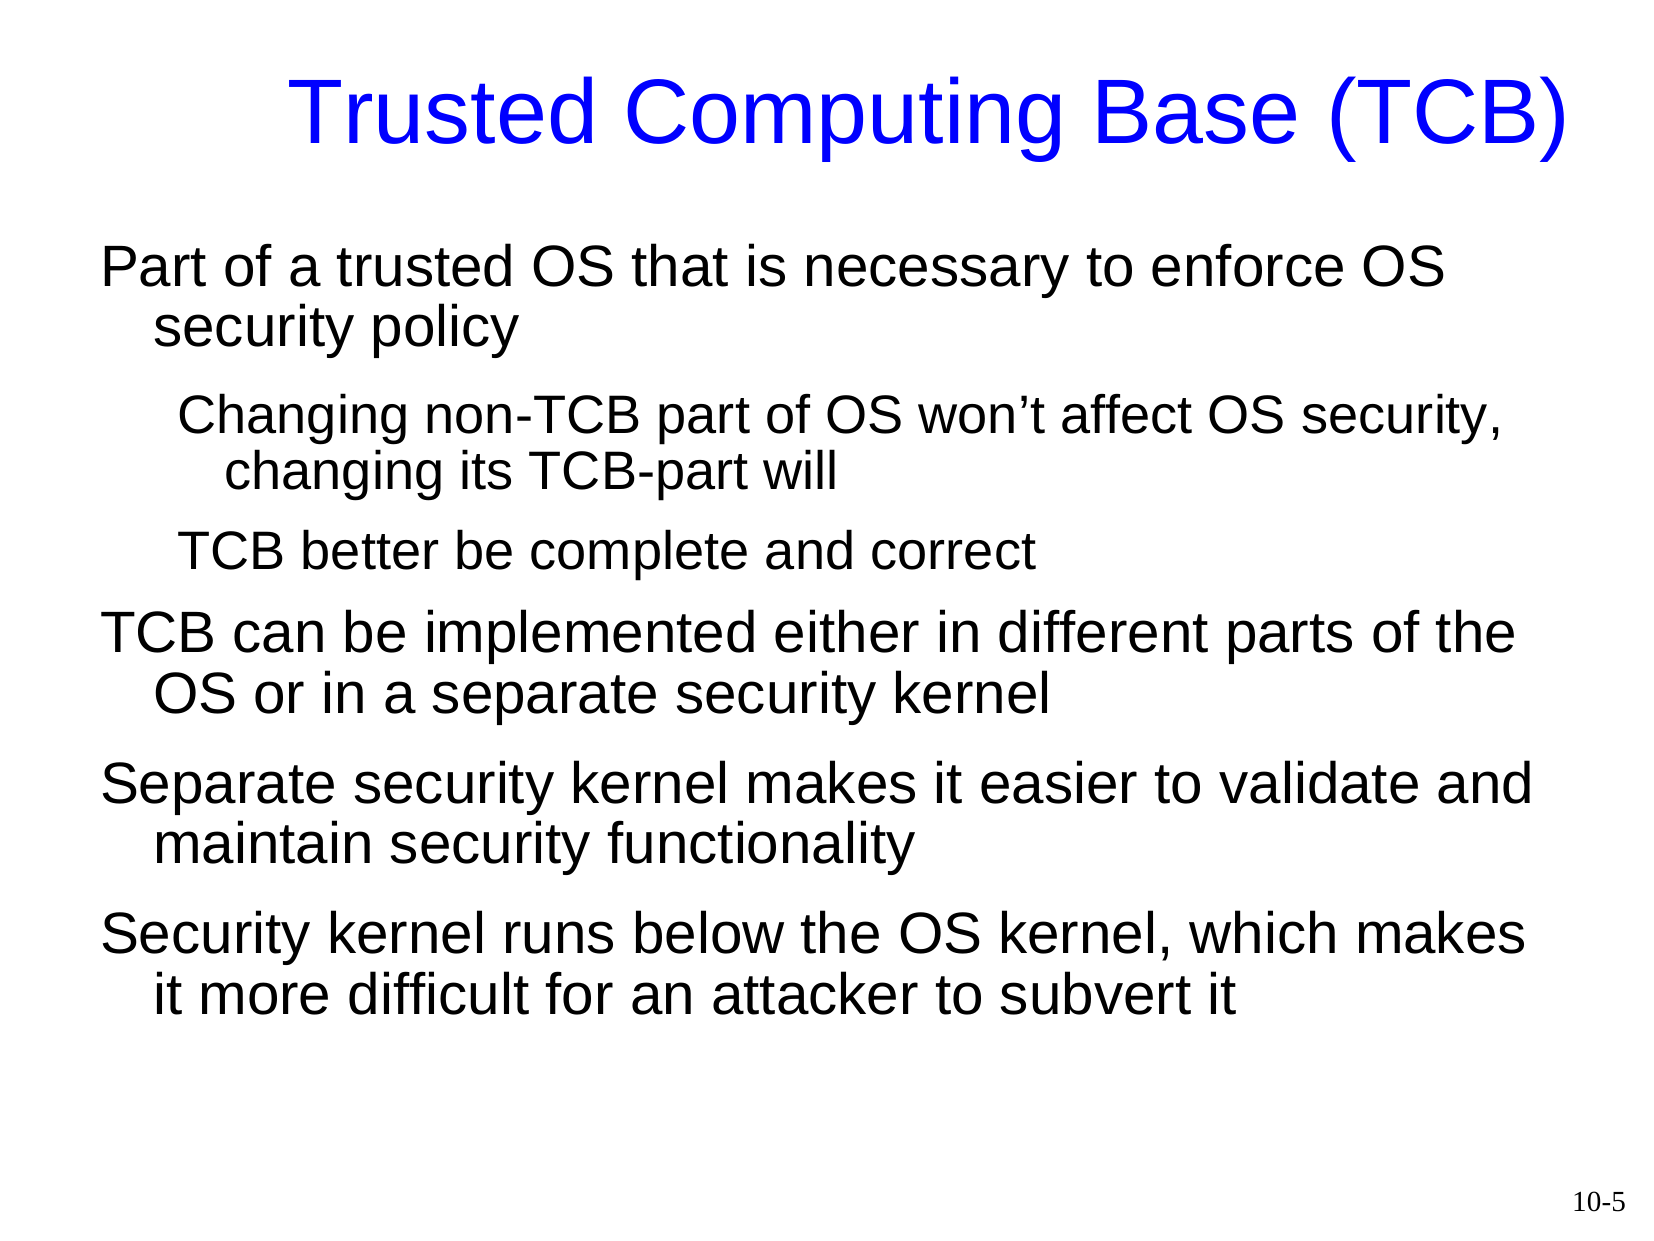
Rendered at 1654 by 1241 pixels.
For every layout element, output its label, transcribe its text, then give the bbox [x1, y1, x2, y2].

list Part of a trusted OS that is necessary to enforce OS security policy Changing non-TCB part of OS won’t affect OS security, changing its TCB-part will TCB better be complete and correct TCB can be implemented either in different parts of the OS or in a separate security kernel Separate security kernel makes it easier to validate and maintain security functionality Security kernel runs below the OS kernel, which makes it more difficult for an attacker to subvert it [82, 237, 1571, 1170]
title Trusted Computing Base (TCB) [84, 11, 1573, 218]
